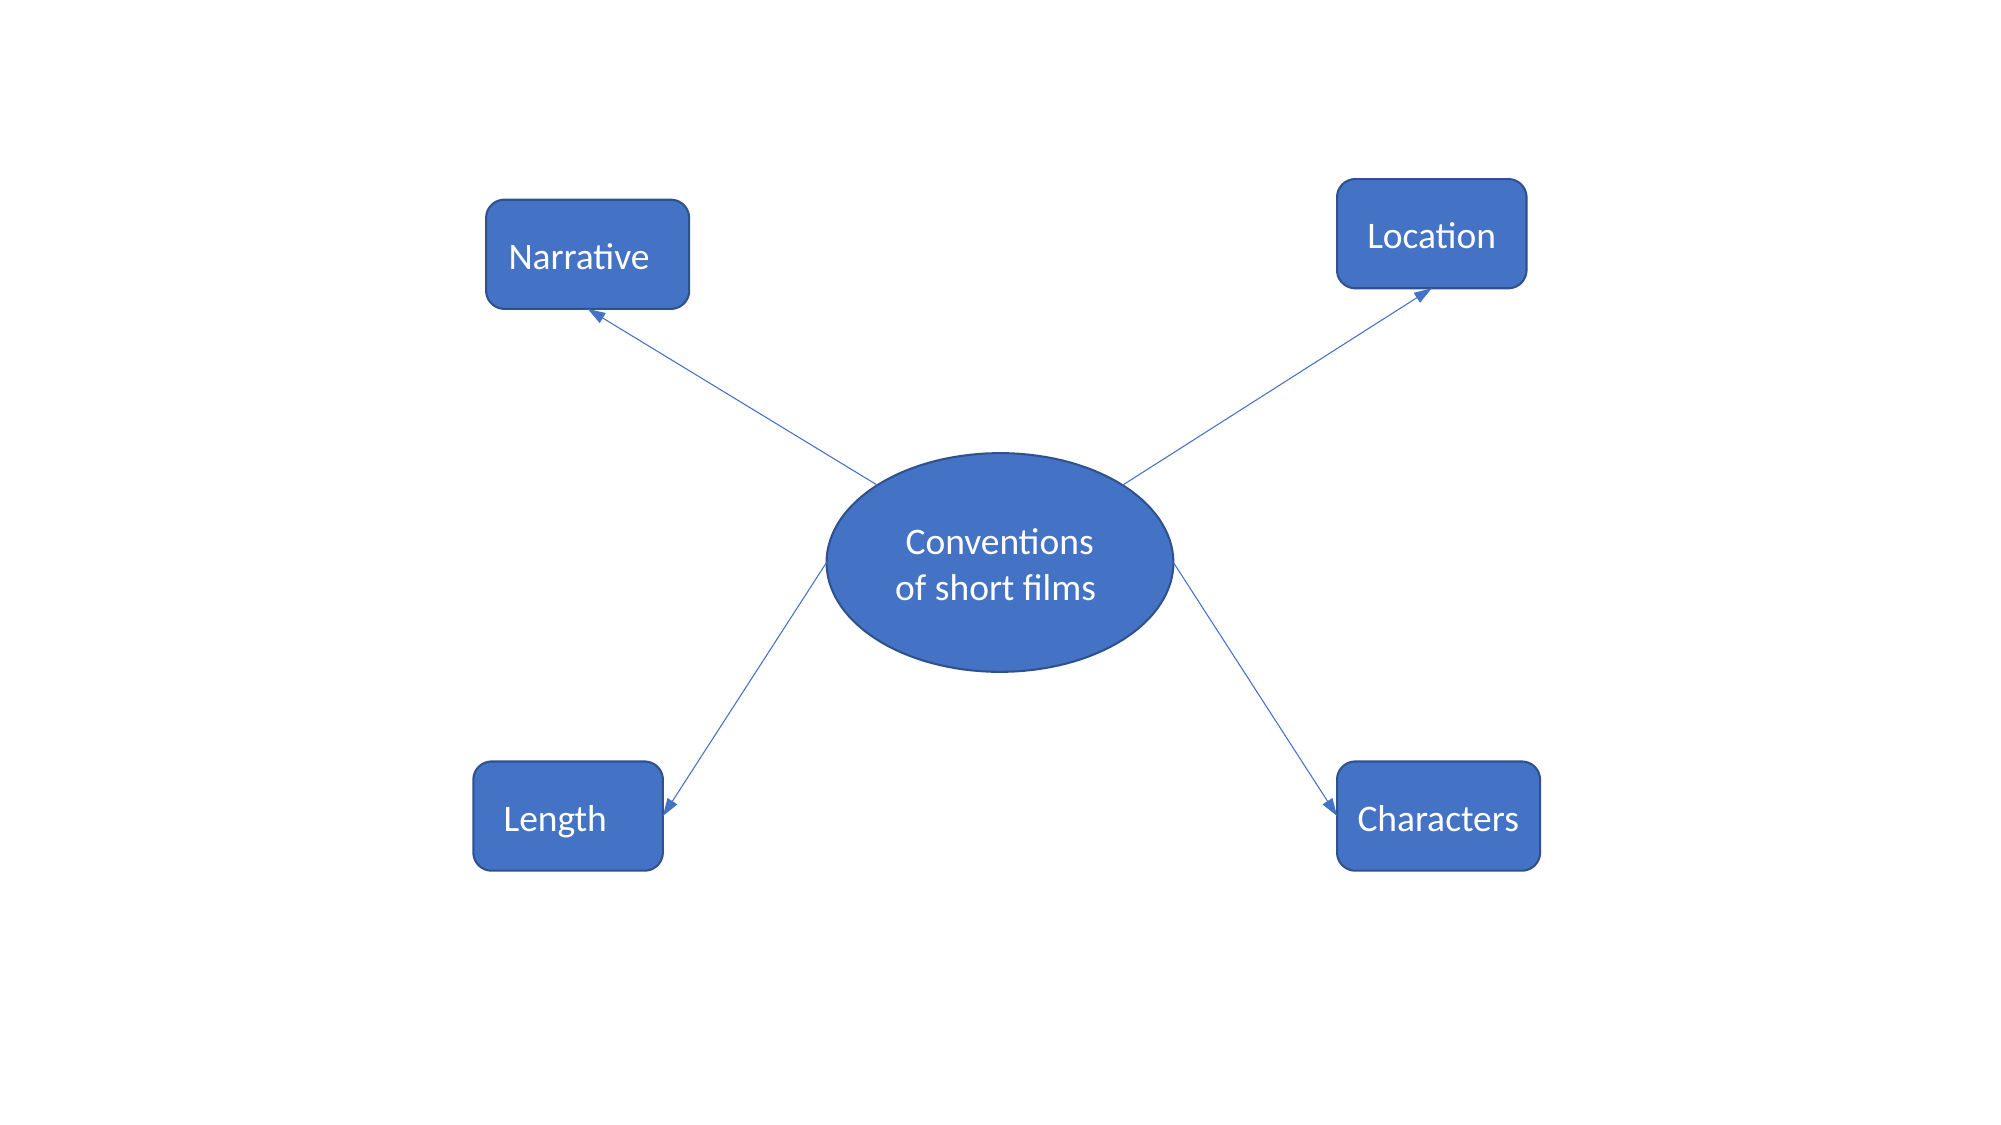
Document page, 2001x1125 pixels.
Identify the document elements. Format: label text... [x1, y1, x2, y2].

text_box Length [473, 761, 663, 871]
text_box Location [1337, 179, 1527, 289]
text_box Conventions of short films [826, 453, 1174, 672]
text_box Narrative [486, 199, 690, 309]
text_box Characters [1337, 761, 1541, 871]
